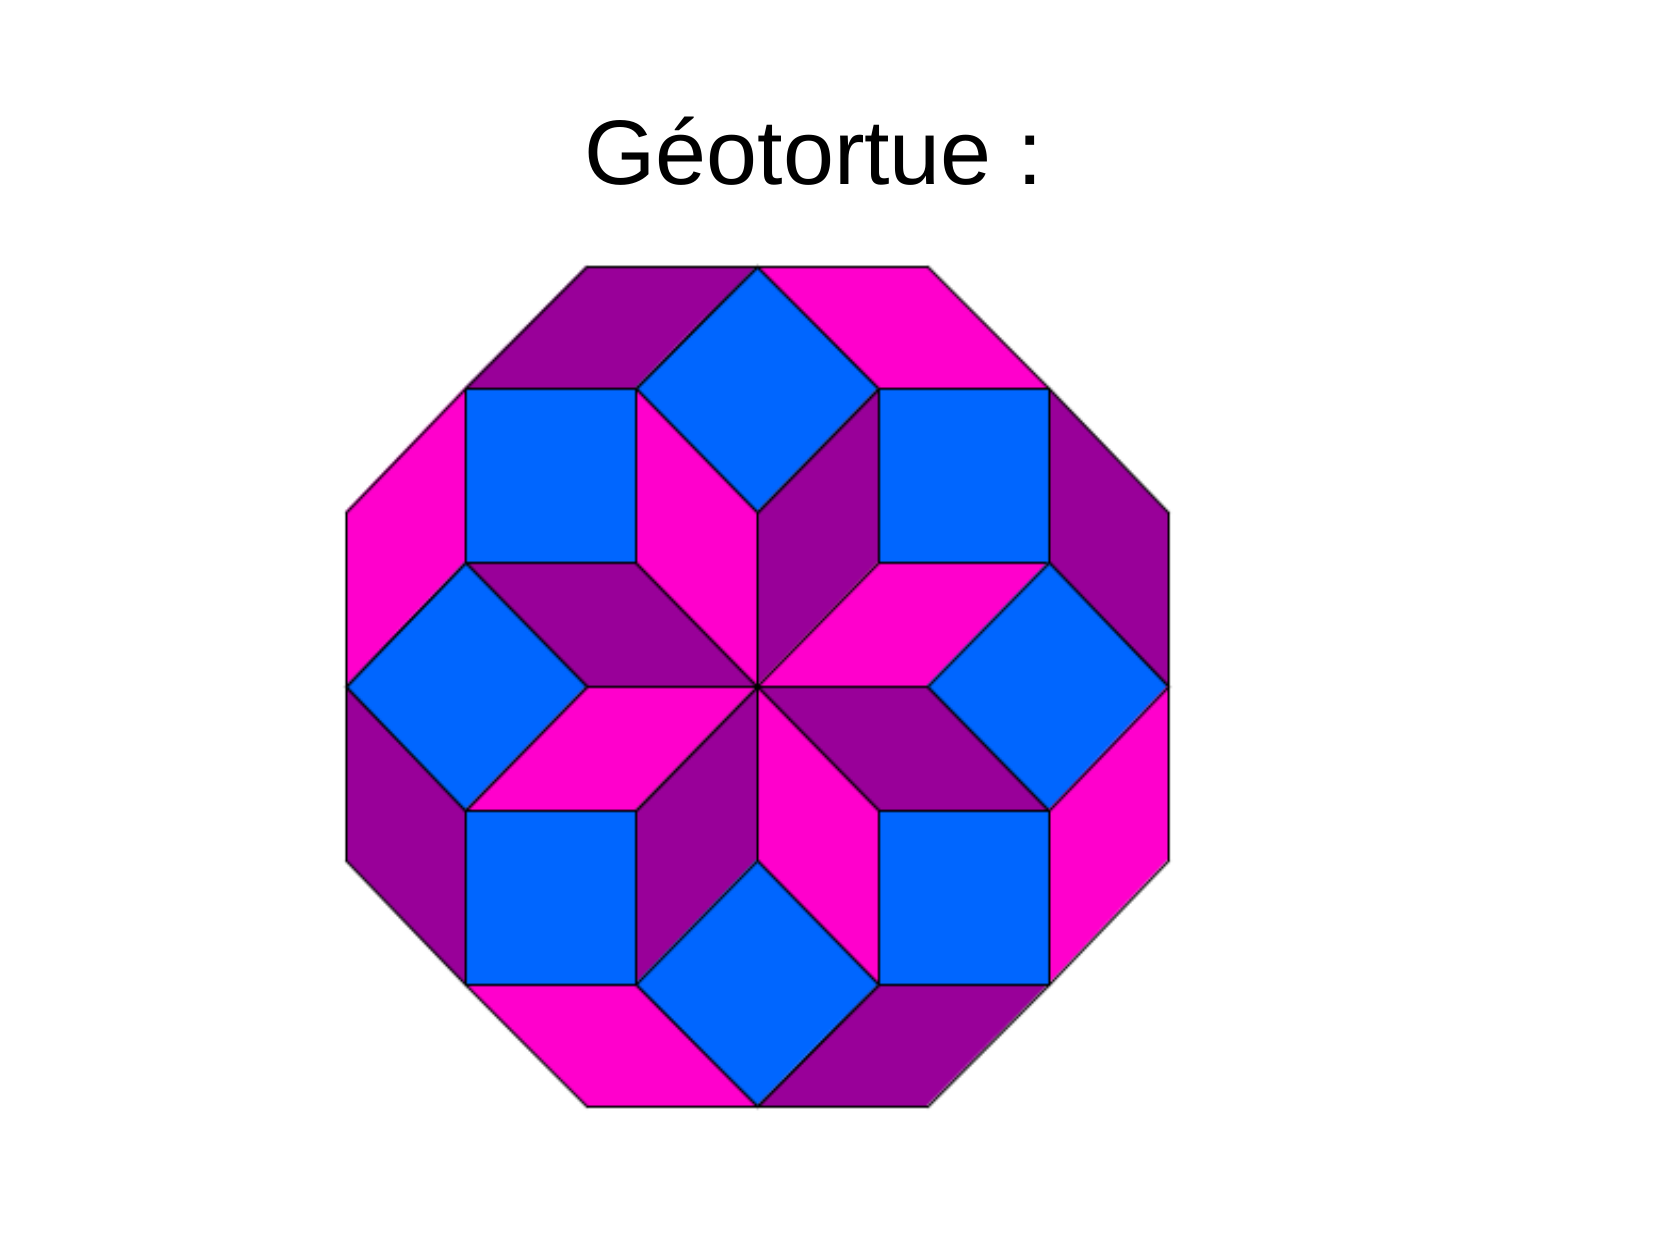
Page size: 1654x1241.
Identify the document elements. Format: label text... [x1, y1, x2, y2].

picture [265, 236, 1247, 1152]
title Géotortue : [82, 49, 1571, 257]
